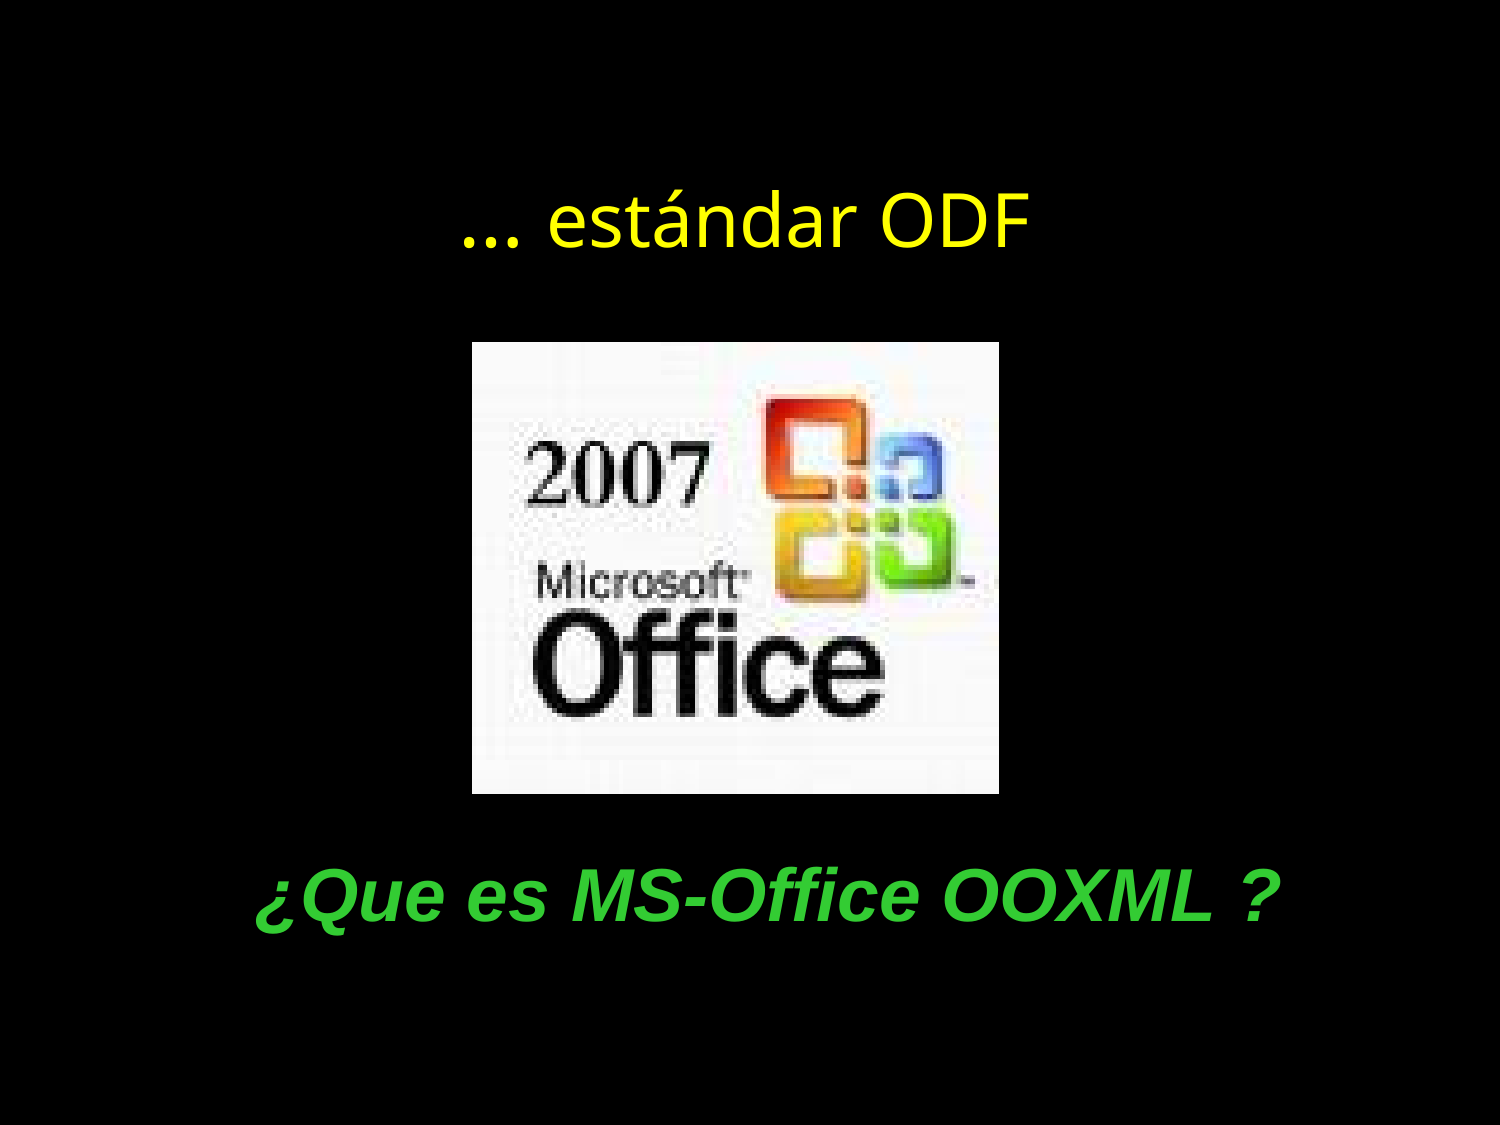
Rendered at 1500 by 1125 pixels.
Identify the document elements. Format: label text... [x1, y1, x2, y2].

text_box ¿Que es MS-Office OOXML ? [129, 838, 1409, 944]
picture [472, 342, 999, 794]
title … estándar ODF [118, 152, 1394, 272]
